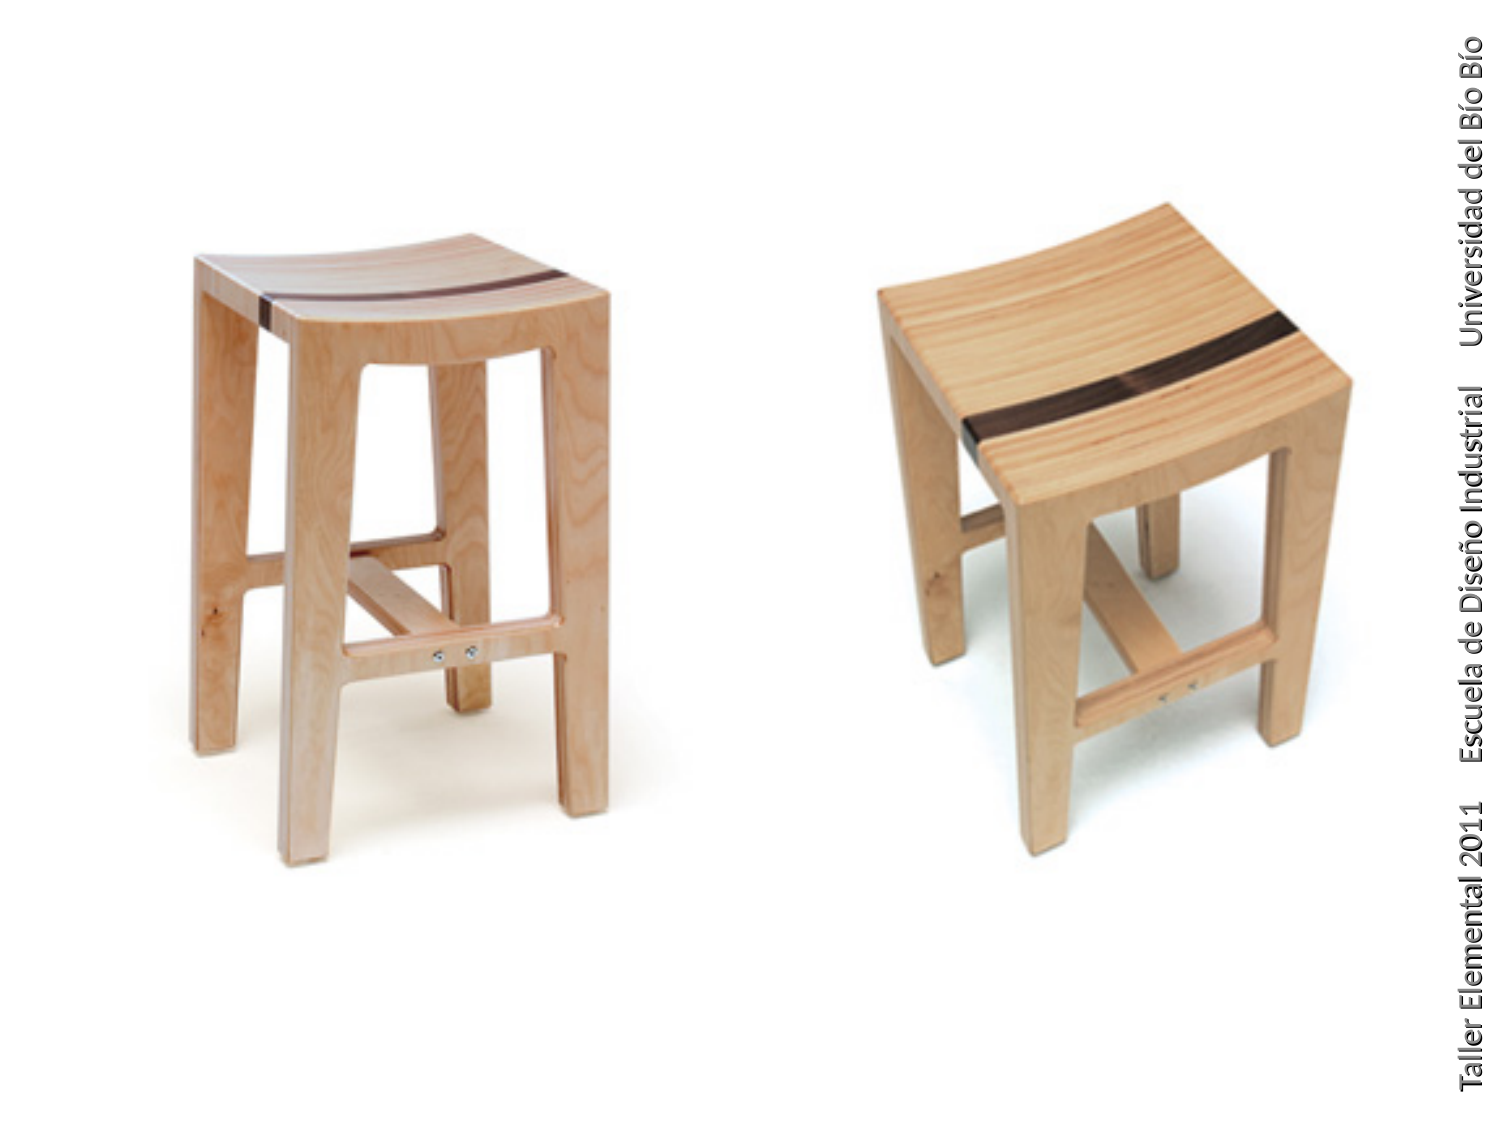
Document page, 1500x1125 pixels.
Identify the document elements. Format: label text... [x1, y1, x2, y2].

picture [88, 208, 786, 900]
text_box Taller Elemental 2011 Escuela de Diseño Industrial Universidad del Bío Bío [1435, 0, 1500, 1106]
picture [844, 184, 1403, 876]
